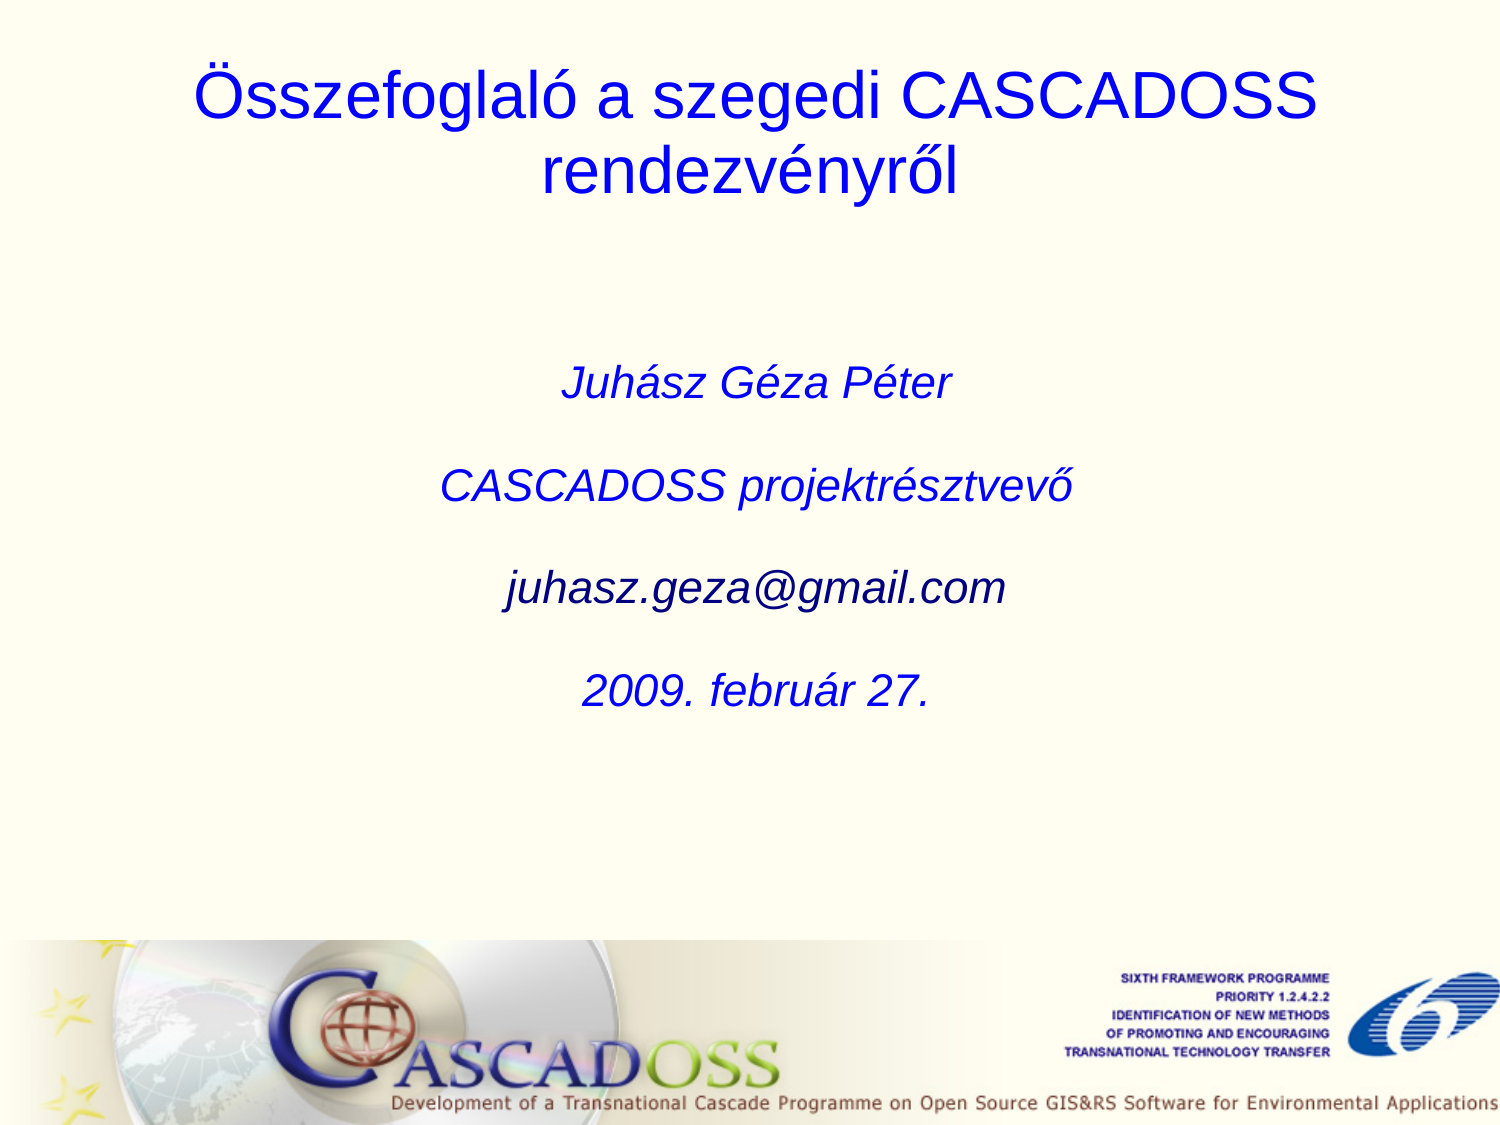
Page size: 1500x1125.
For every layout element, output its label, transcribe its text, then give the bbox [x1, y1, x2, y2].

picture [0, 940, 1500, 1125]
title Összefoglaló a szegedi CASCADOSS rendezvényről Juhász Géza Péter CASCADOSS projektrésztvevő juhasz.geza@gmail.com 2009. február 27. [88, 59, 1425, 864]
